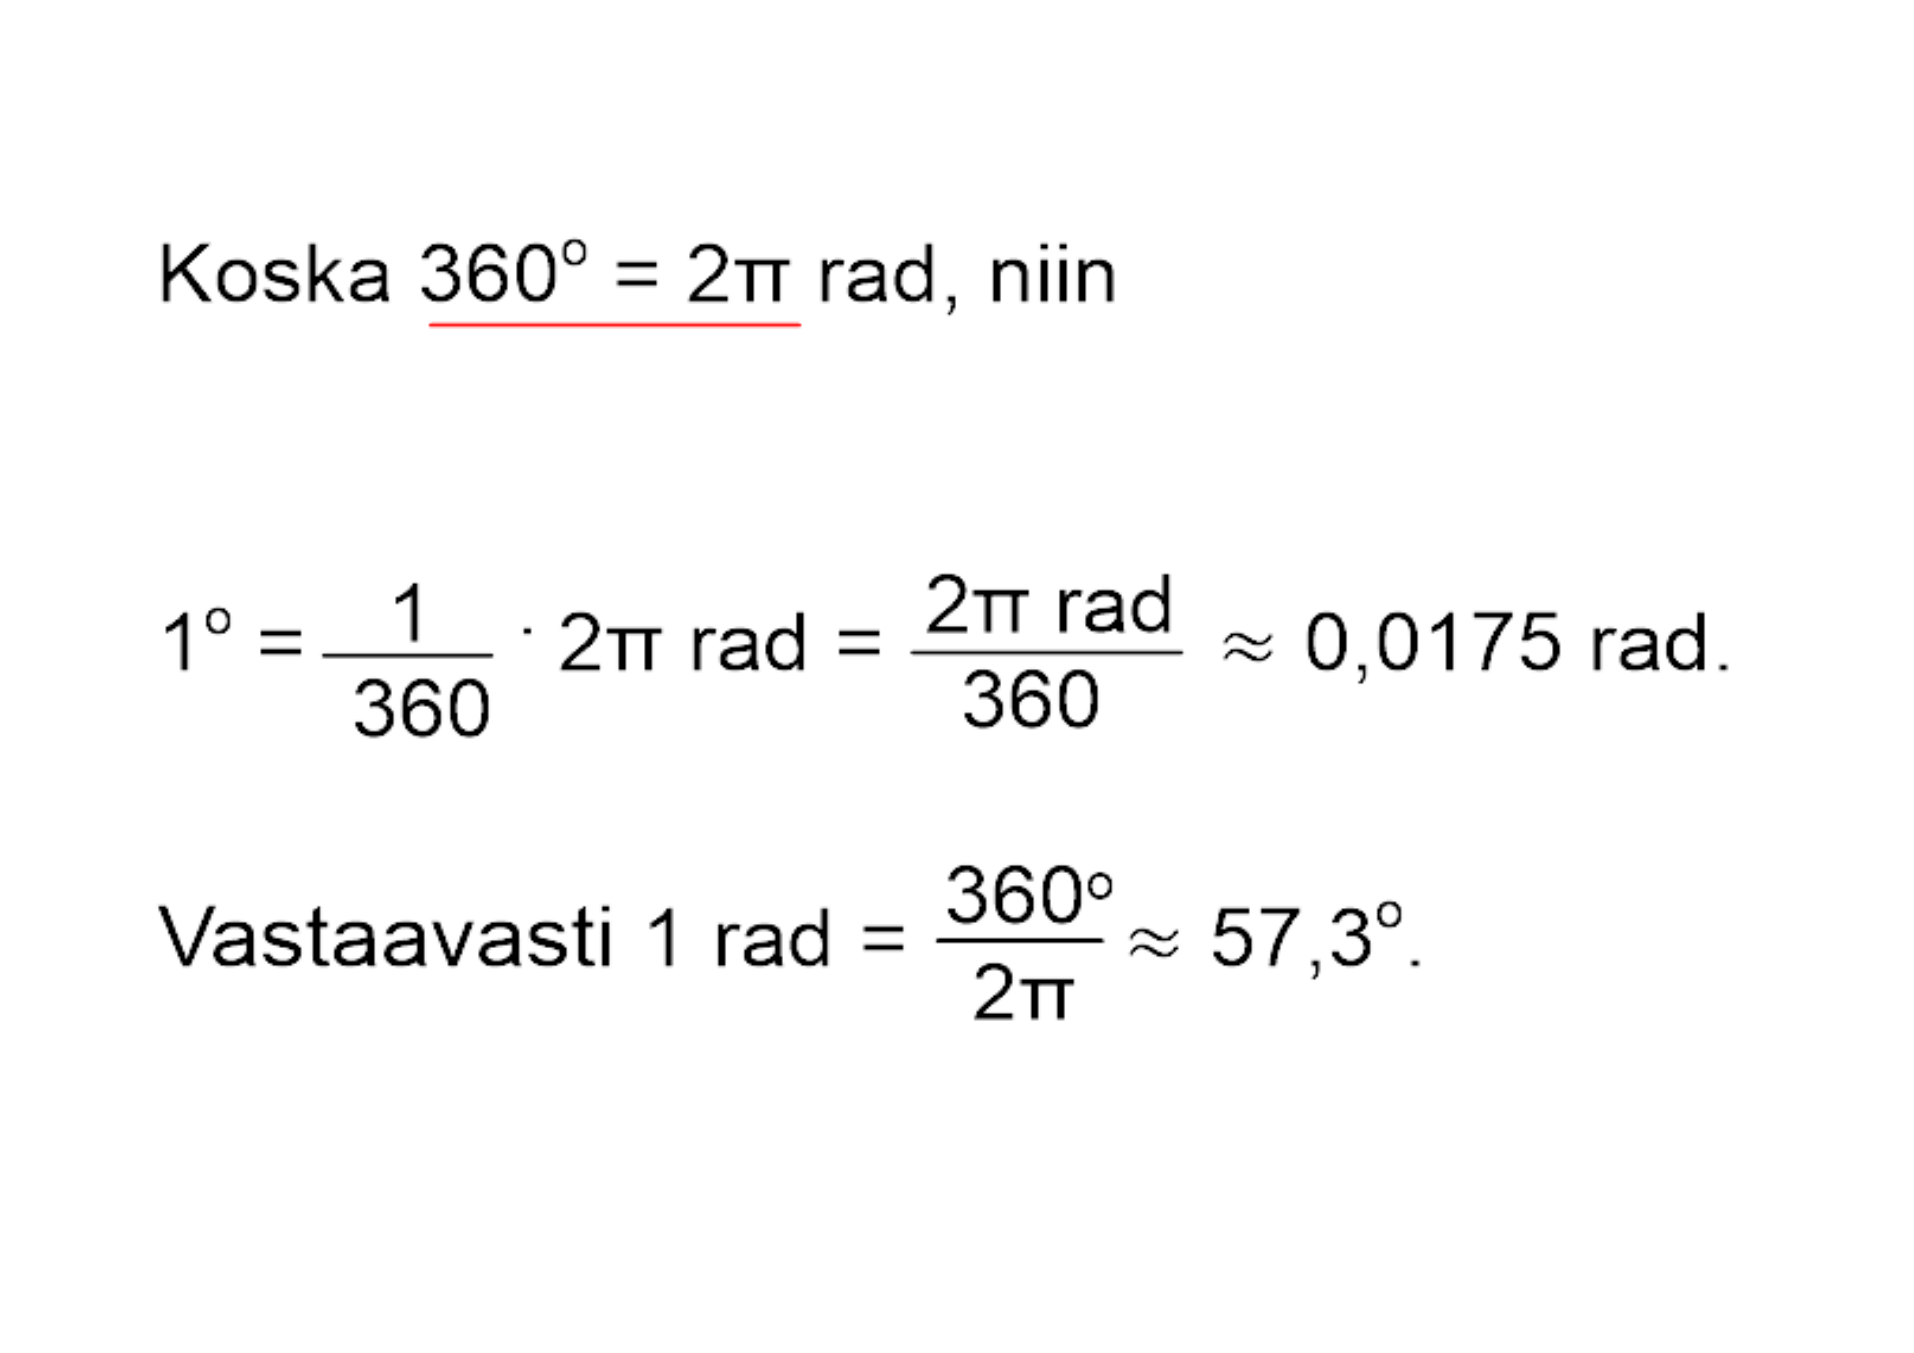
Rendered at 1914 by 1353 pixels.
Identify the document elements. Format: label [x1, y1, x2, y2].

picture [86, 123, 1830, 1237]
